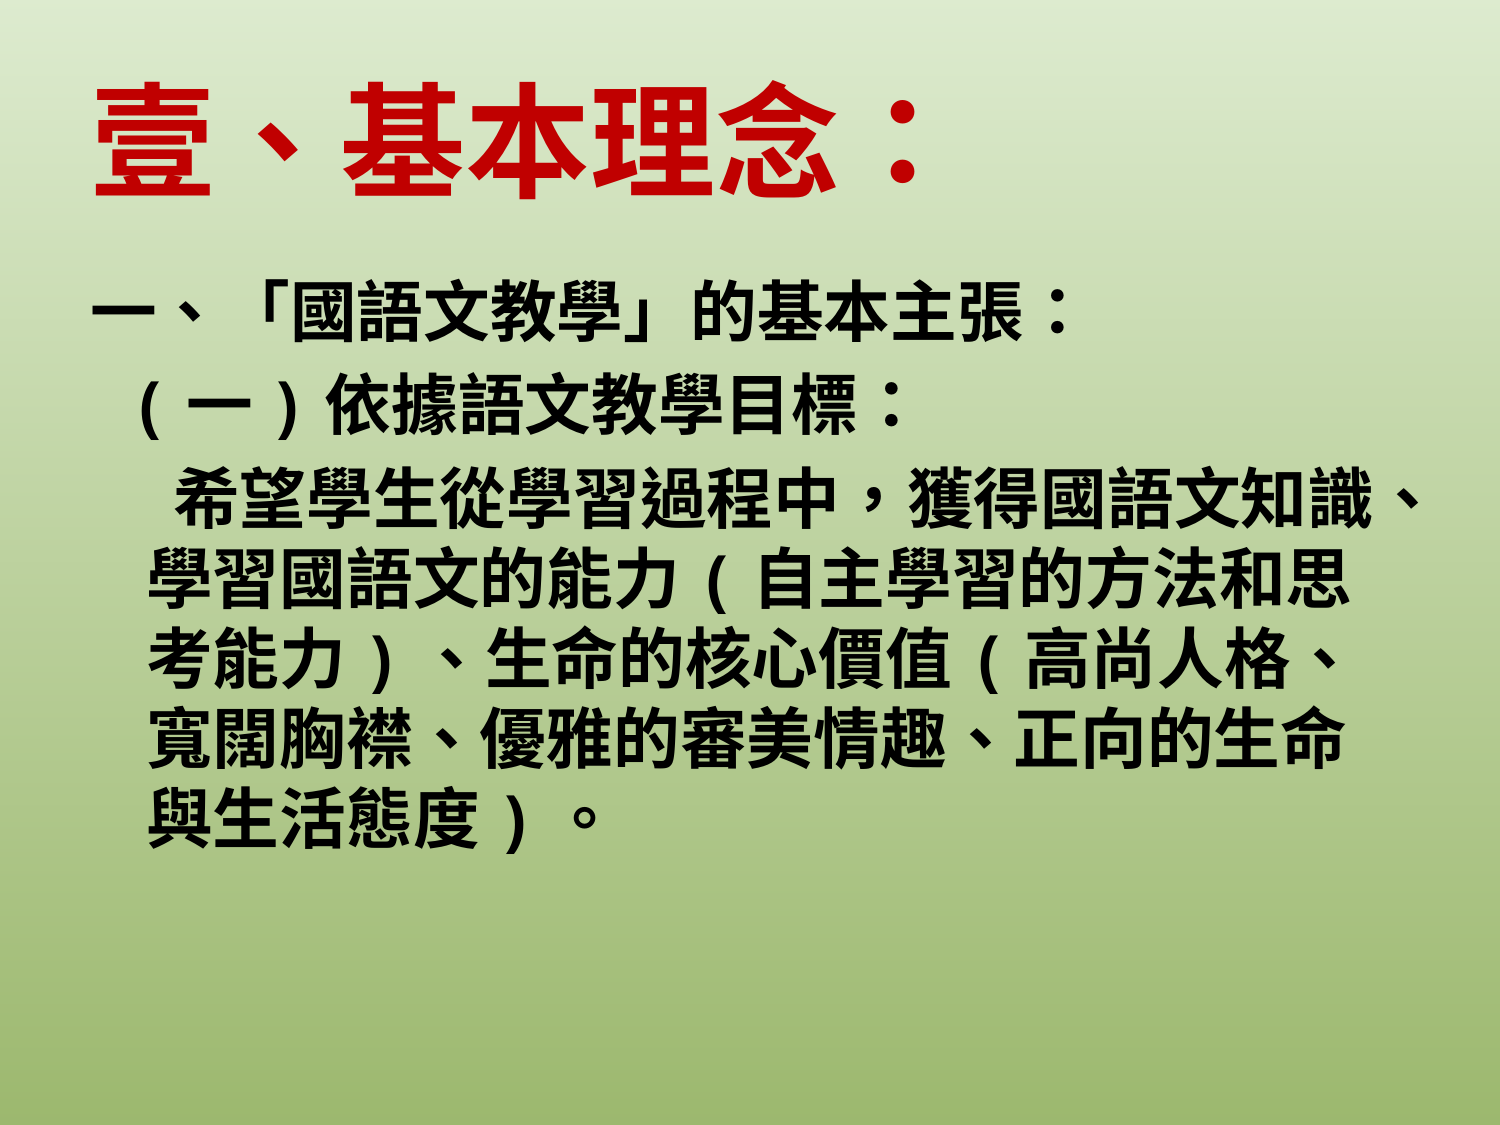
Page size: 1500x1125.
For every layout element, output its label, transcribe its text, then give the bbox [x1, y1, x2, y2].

list 一、「國語文教學」的基本主張： (一)依據語文教學目標： 希望學生從學習過程中，獲得國語文知識、學習國語文的能力(自主學習的方法和思考能力)、生命的核心價值(高尚人格、寬闊胸襟、優雅的審美情趣、正向的生命與生活態度)。 [75, 262, 1425, 1005]
title 壹、基本理念： [75, 45, 1425, 233]
